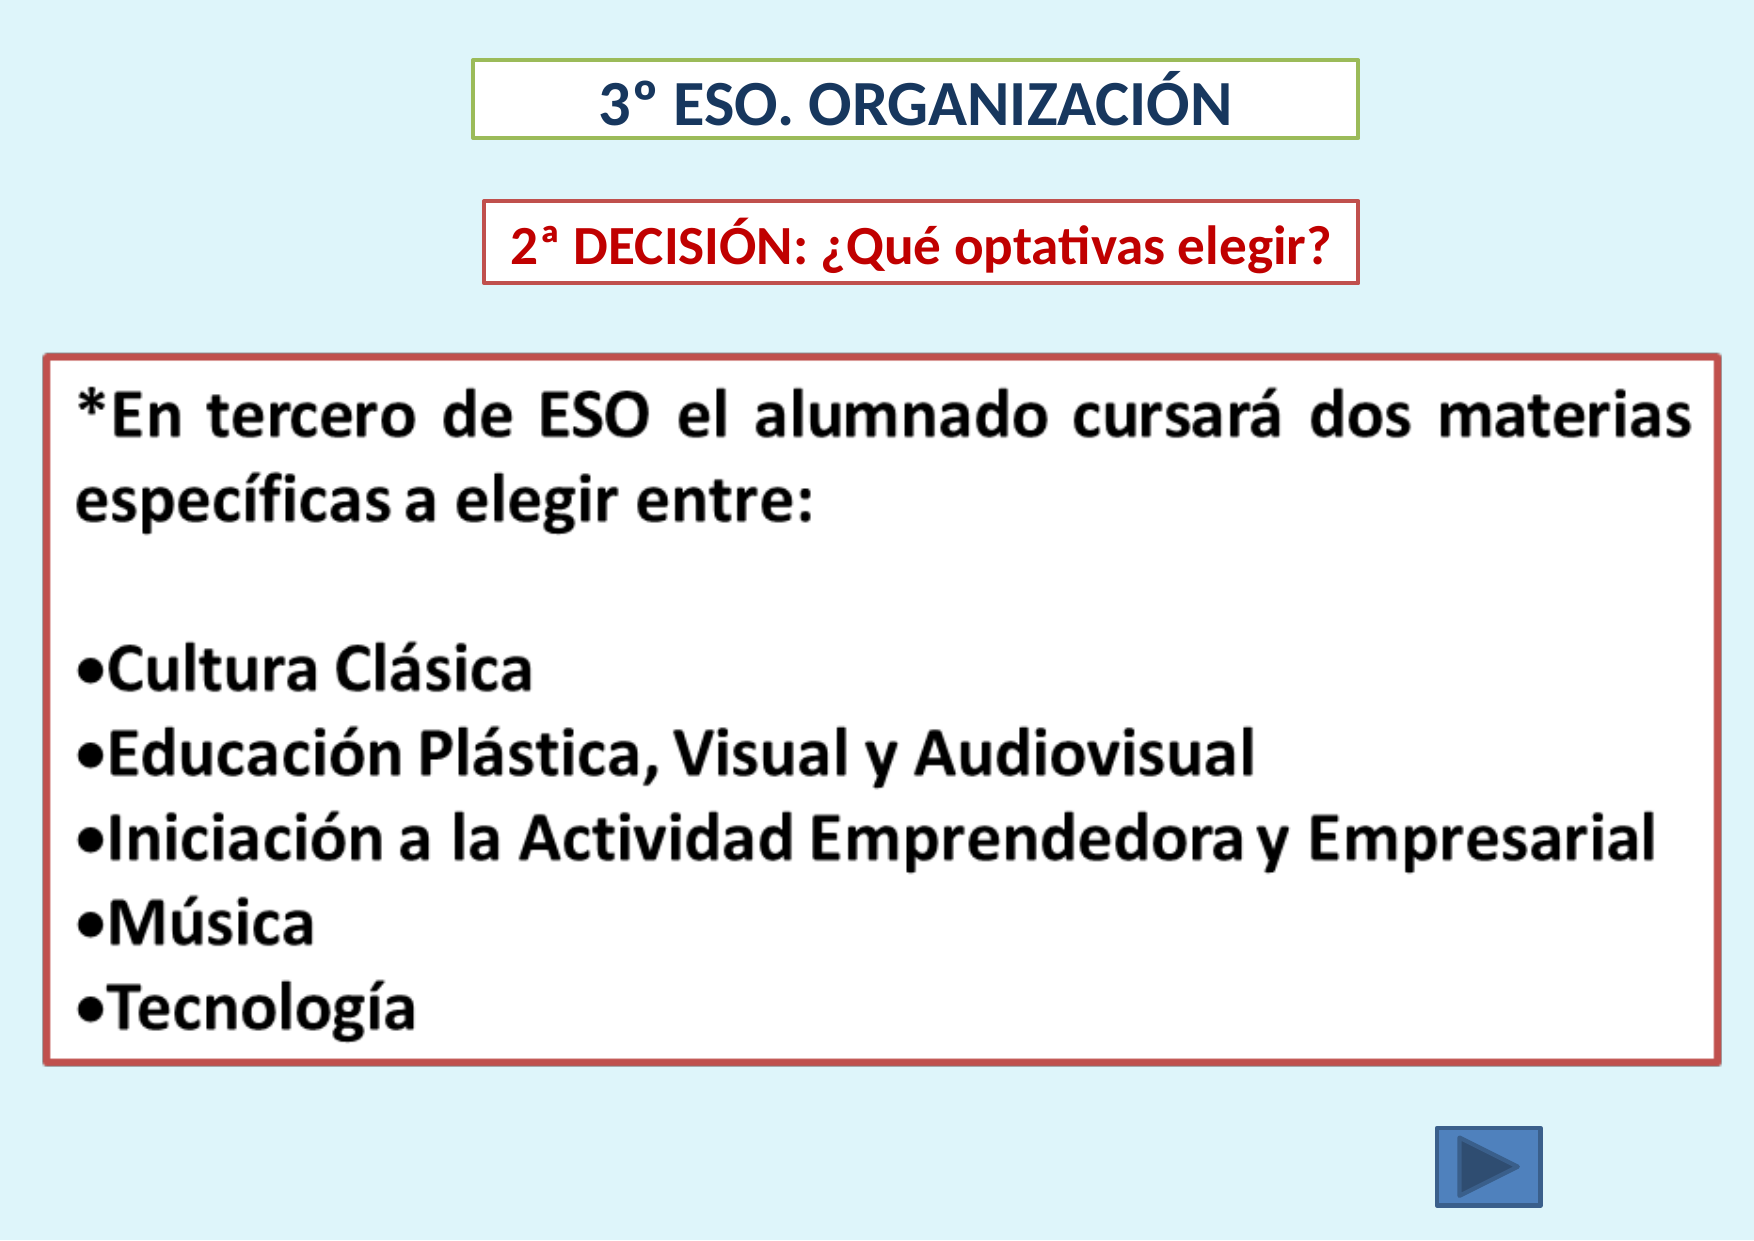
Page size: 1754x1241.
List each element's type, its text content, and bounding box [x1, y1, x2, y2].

text_box 2ª DECISIÓN: ¿Qué optativas elegir? [484, 200, 1359, 284]
picture [30, 346, 1735, 1093]
text_box [1436, 1127, 1541, 1206]
text_box 3º ESO. ORGANIZACIÓN [473, 60, 1359, 139]
